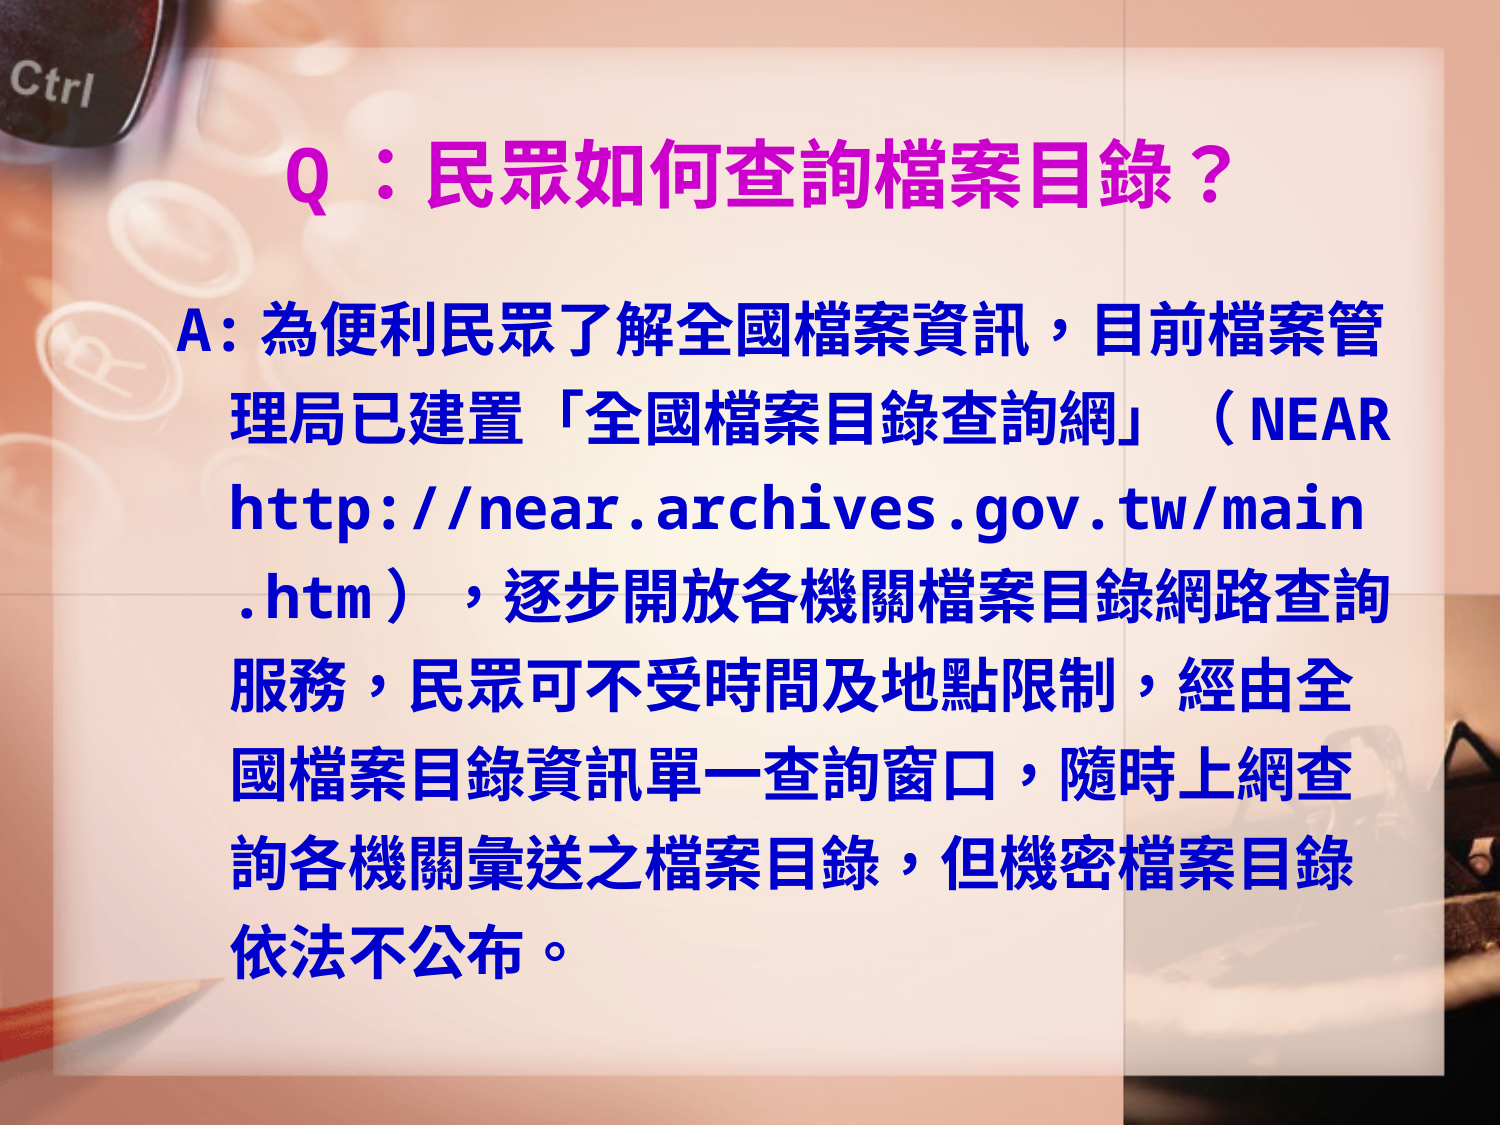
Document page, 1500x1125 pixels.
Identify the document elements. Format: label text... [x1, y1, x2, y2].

title Q：民眾如何查詢檔案目錄？ [140, 120, 1430, 226]
list A:為便利民眾了解全國檔案資訊，目前檔案管理局已建置「全國檔案目錄查詢網」（NEAR http://near.archives.gov.tw/main.htm），逐步開放各機關檔案目錄網路查詢服務，民眾可不受時間及地點限制，經由全國檔案目錄資訊單一查詢窗口，隨時上網查詢各機關彙送之檔案目錄，但機密檔案目錄依法不公布。 [107, 267, 1416, 1090]
